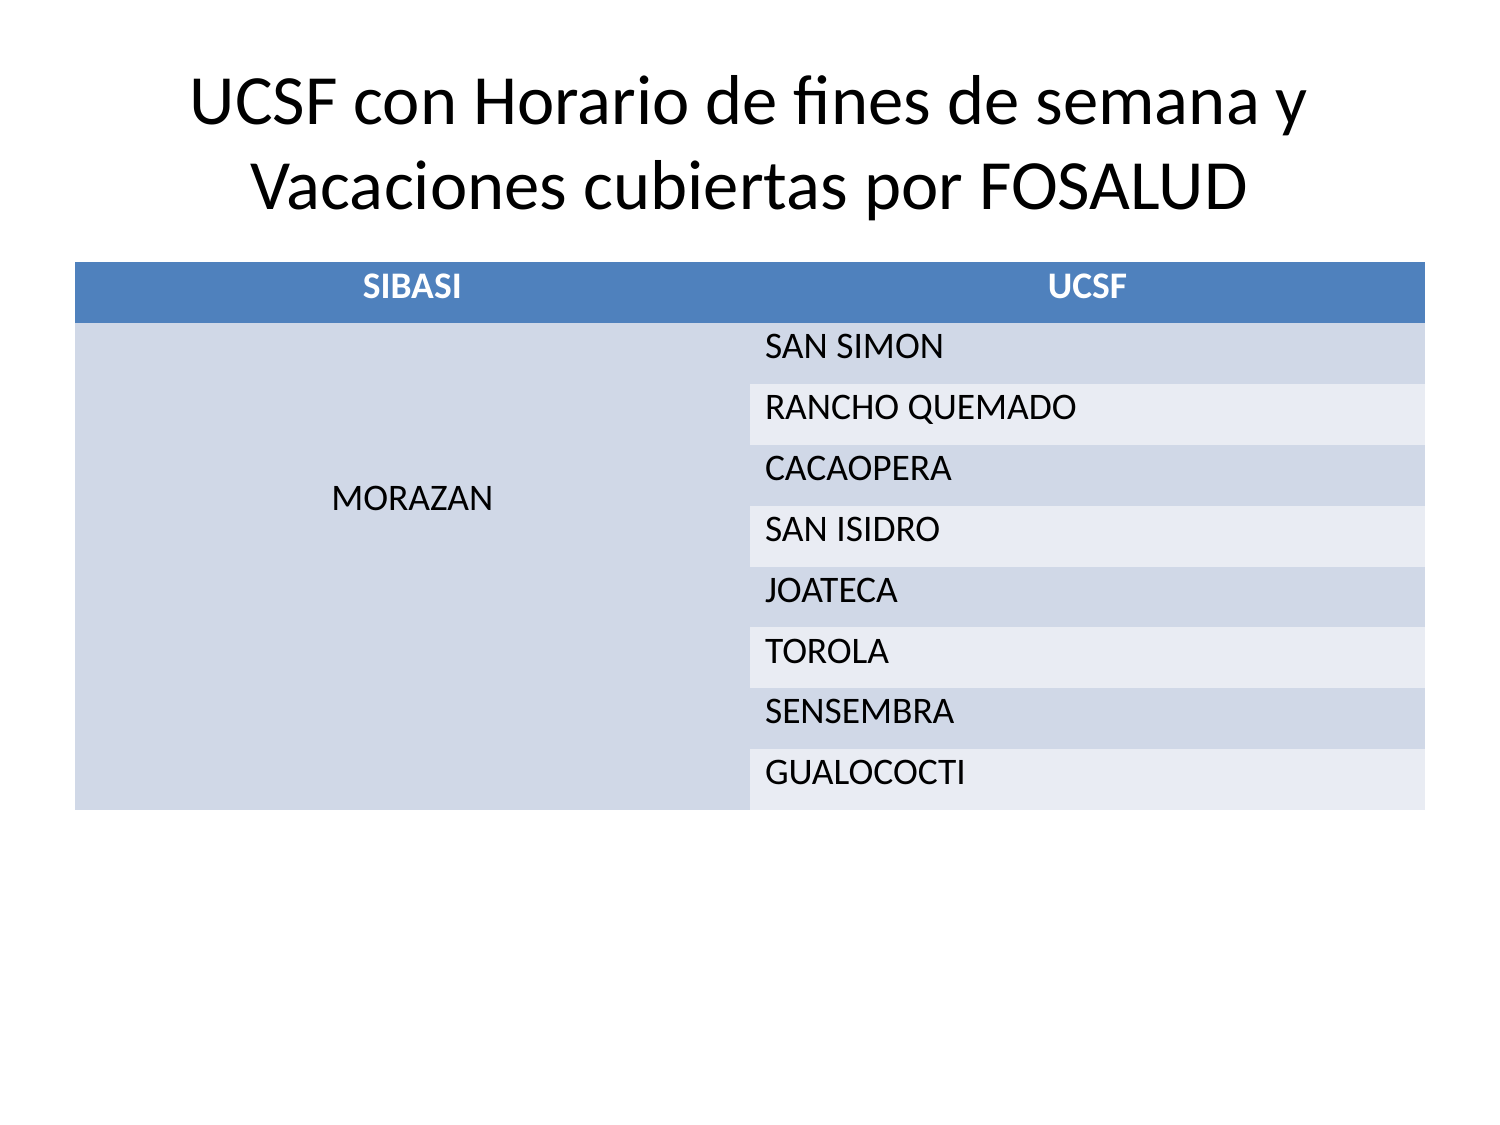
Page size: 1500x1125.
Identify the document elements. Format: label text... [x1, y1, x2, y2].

table_cell SENSEMBRA [750, 688, 1425, 749]
table_header UCSF [750, 262, 1425, 323]
table_cell MORAZAN [75, 323, 750, 810]
table_cell CACAOPERA [750, 445, 1425, 506]
table_cell RANCHO QUEMADO [750, 384, 1425, 445]
table_cell GUALOCOCTI [750, 749, 1425, 810]
table_cell SAN SIMON [750, 323, 1425, 384]
table_cell SAN ISIDRO [750, 506, 1425, 567]
table_cell TOROLA [750, 627, 1425, 688]
table_cell JOATECA [750, 567, 1425, 627]
table_header SIBASI [75, 262, 750, 323]
title UCSF con Horario de fines de semana y Vacaciones cubiertas por FOSALUD [75, 45, 1425, 233]
